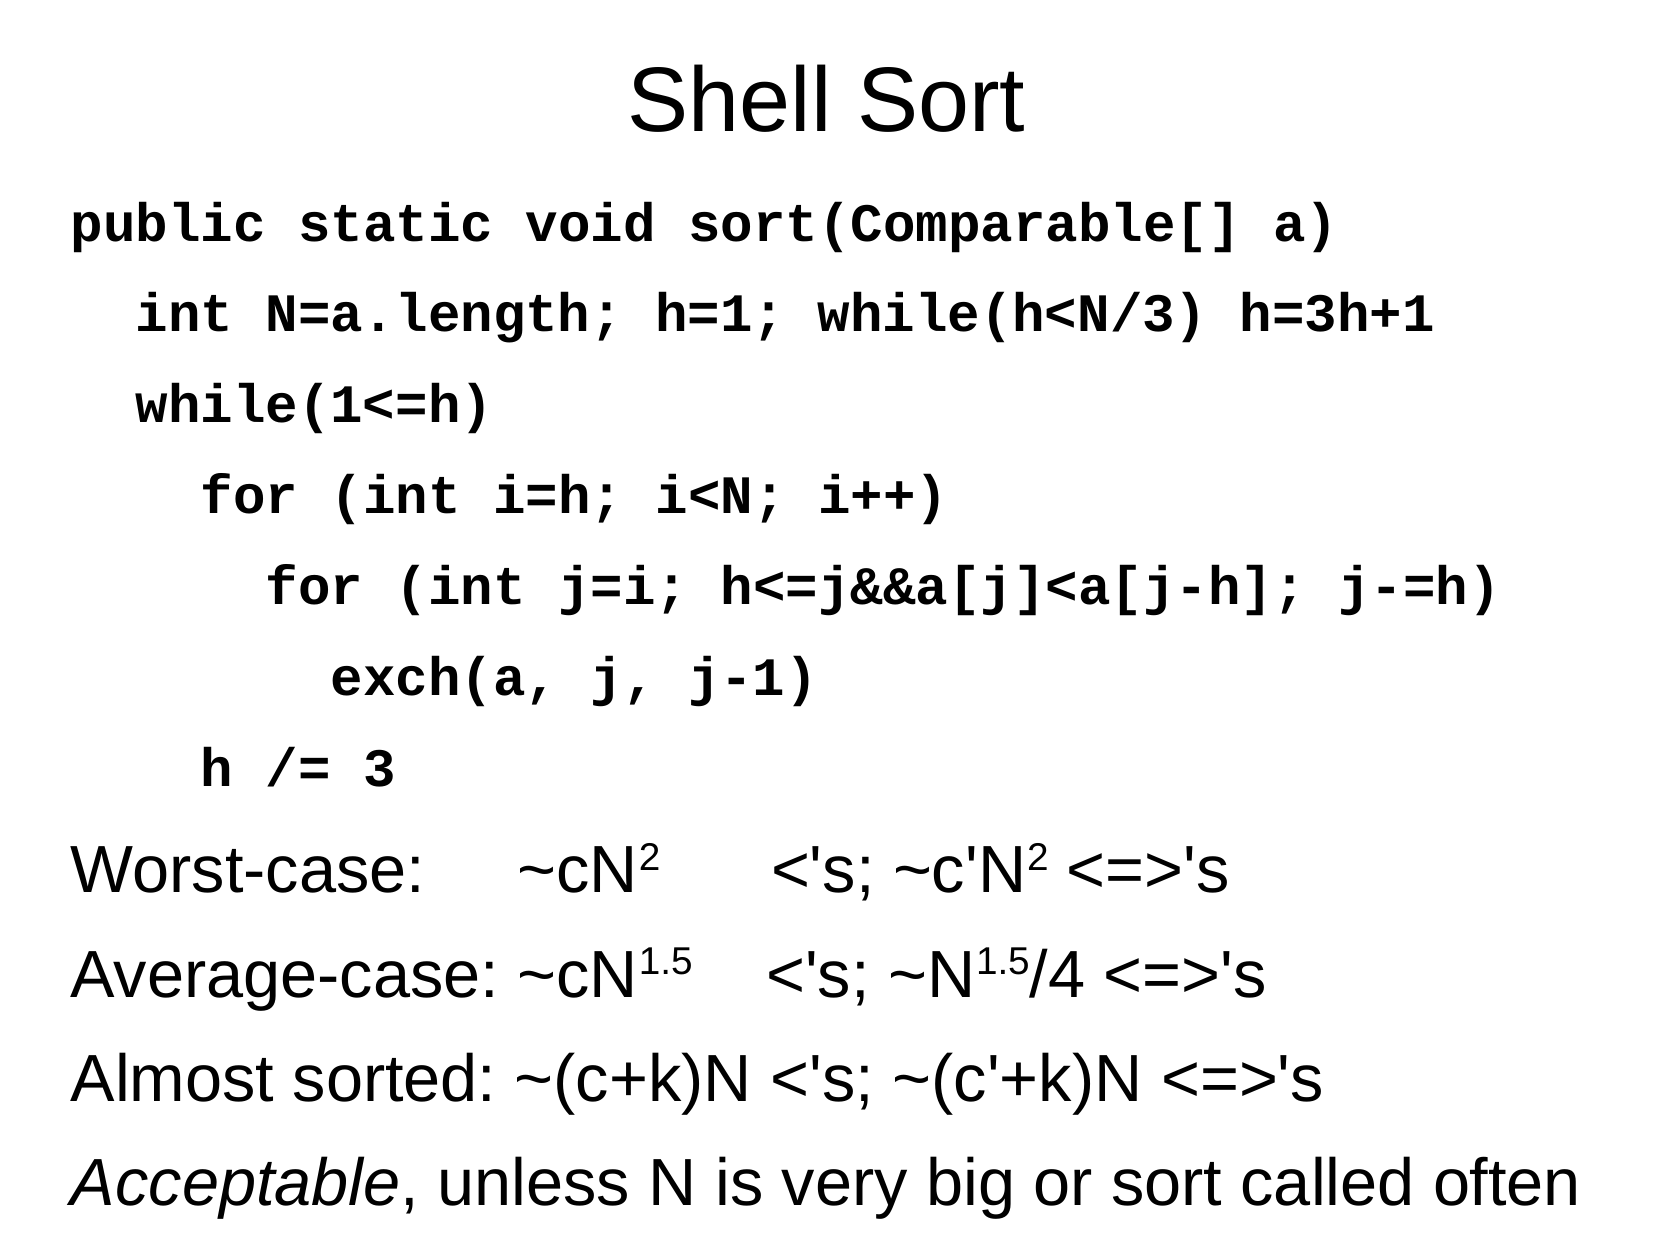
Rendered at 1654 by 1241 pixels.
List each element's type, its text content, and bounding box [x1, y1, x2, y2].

list public static void sort(Comparable[] a) int N=a.length; h=1; while(h<N/3) h=3h+1 while(1<=h) for (int i=h; i<N; i++) for (int j=i; h<=j&&a[j]<a[j-h]; j-=h) exch(a, j, j-1) h /= 3 Worst-case: ~cN2 <'s; ~c'N2 <=>'s Average-case: ~cN1.5 <'s; ~N1.5/4 <=>'s Almost sorted: ~(c+k)N <'s; ~(c'+k)N <=>'s Acceptable, unless N is very big or sort called often [70, 195, 1654, 1227]
title Shell Sort [82, 0, 1571, 195]
